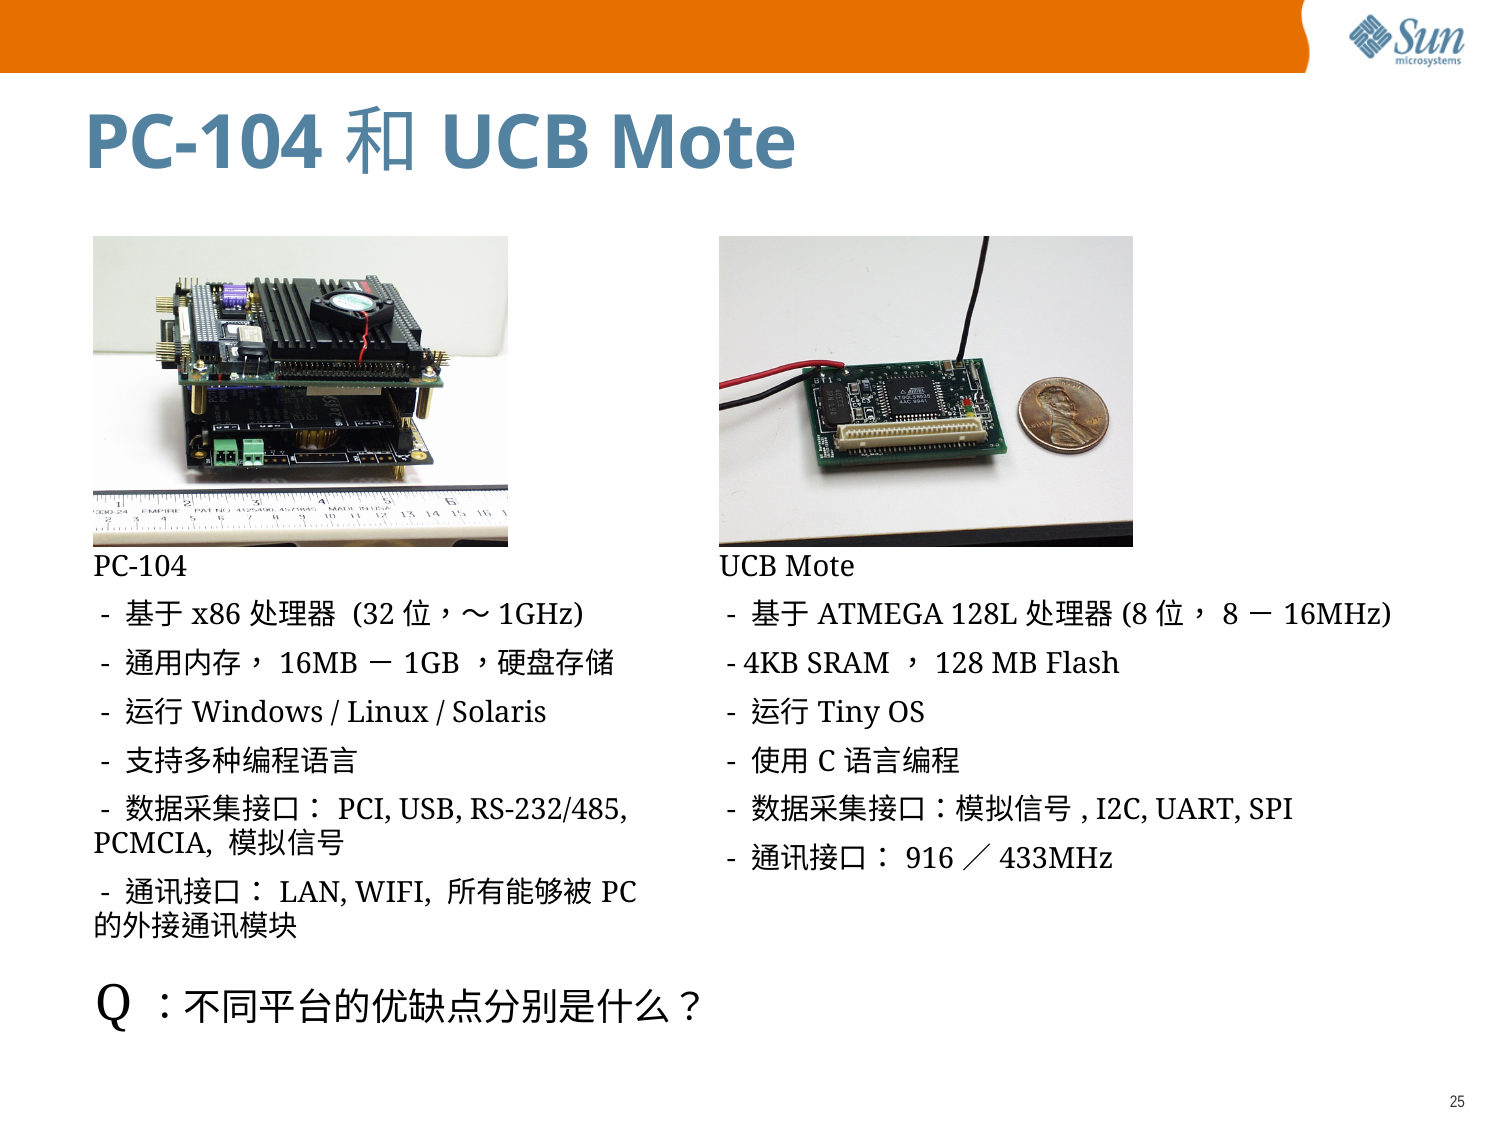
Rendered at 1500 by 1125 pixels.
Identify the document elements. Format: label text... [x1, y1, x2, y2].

picture [93, 236, 508, 547]
picture [0, 0, 1500, 73]
text_box PC-104 - 基于x86处理器 (32位，～1GHz) - 通用内存，16MB－1GB，硬盘存储 - 运行Windows / Linux / Solaris - 支持多种编程语言 - 数据采集接口：PCI, USB, RS-232/485, PCMCIA, 模拟信号 - 通讯接口：LAN, WIFI, 所有能够被PC的外接通讯模块 [93, 549, 644, 943]
title PC-104和UCB Mote [83, 94, 1446, 199]
text_box Q：不同平台的优缺点分别是什么？ [95, 974, 695, 1032]
picture [719, 236, 1133, 547]
text_box UCB Mote - 基于ATMEGA 128L处理器(8位，8－16MHz) - 4KB SRAM，128 MB Flash - 运行Tiny OS - 使用C语言编程 - 数据采集接口：模拟信号, I2C, UART, SPI - 通讯接口：916／433MHz [719, 549, 1346, 842]
